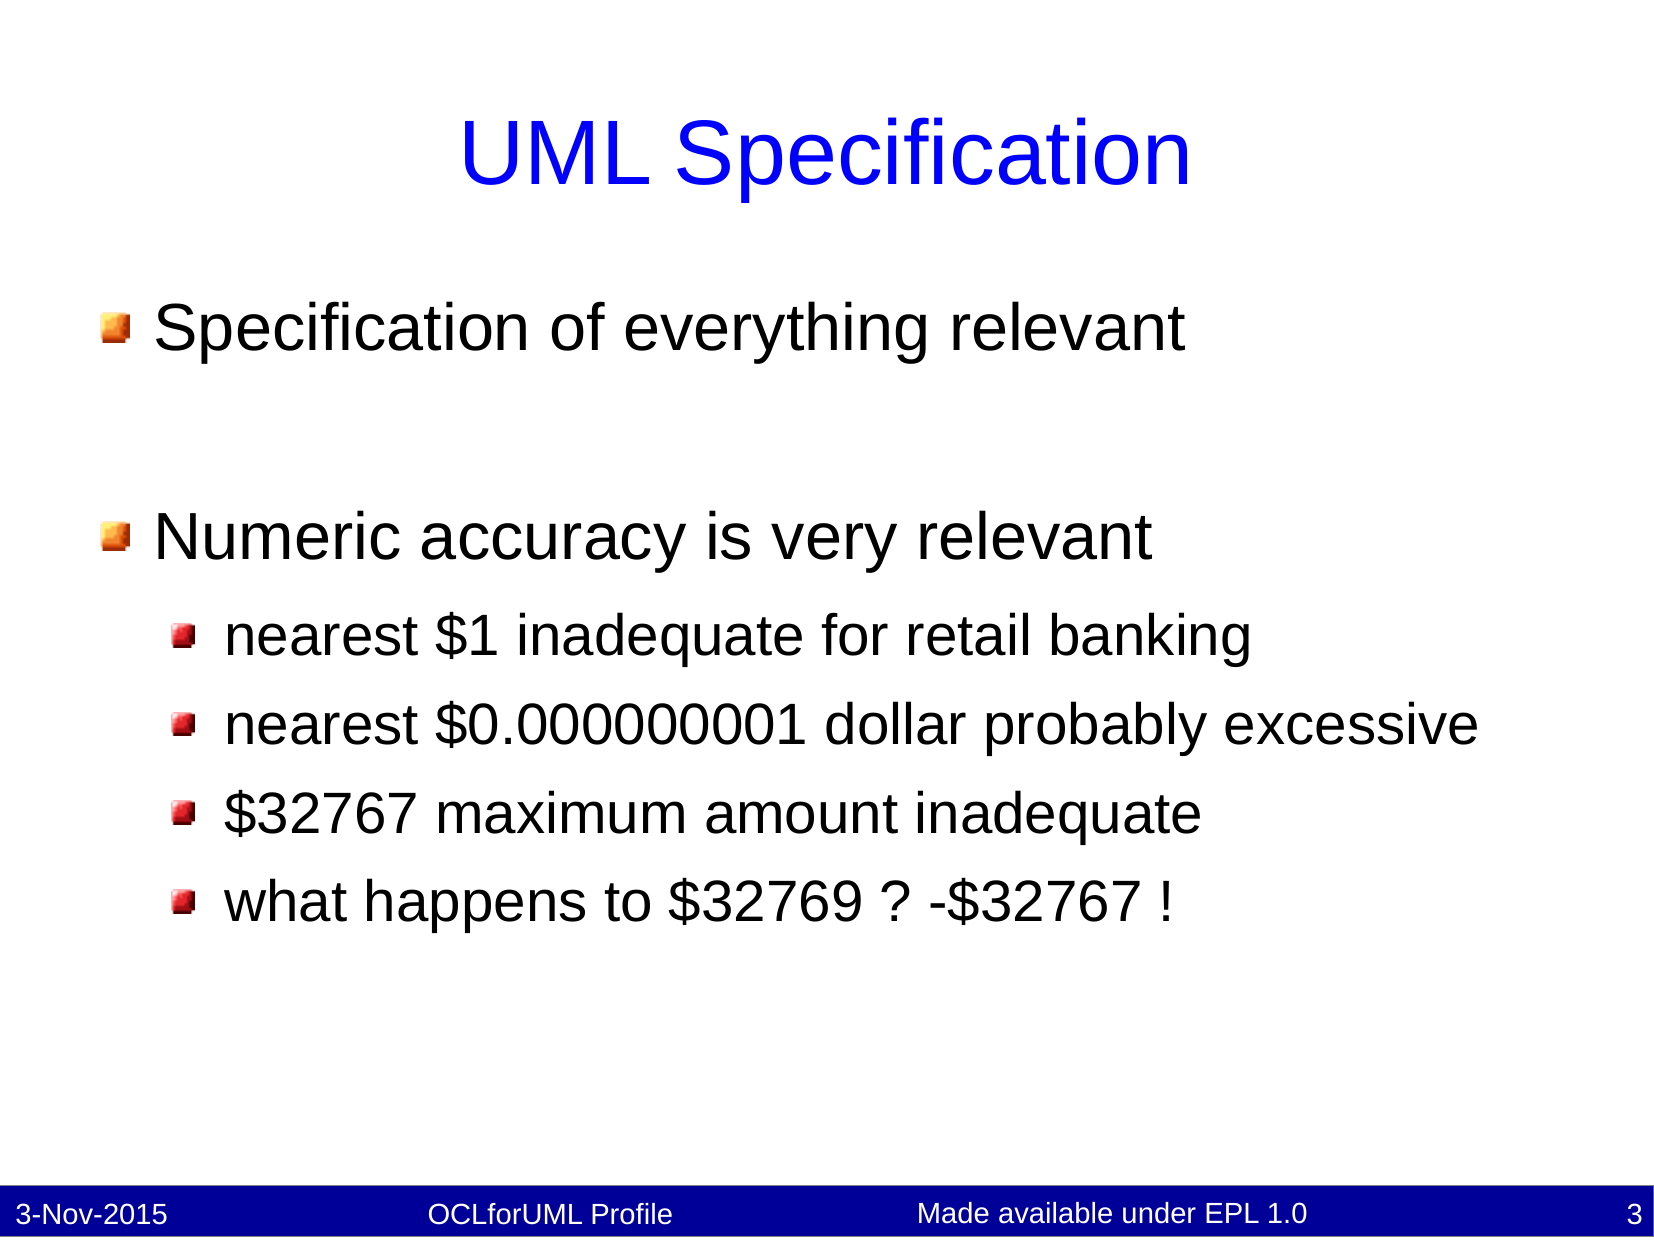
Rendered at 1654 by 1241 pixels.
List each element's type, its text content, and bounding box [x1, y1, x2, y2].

title UML Specification [82, 49, 1571, 257]
list Specification of everything relevant Numeric accuracy is very relevant nearest $1 inadequate for retail banking nearest $0.000000001 dollar probably excessive $32767 maximum amount inadequate what happens to $32769 ? -$32767 ! [82, 290, 1571, 1010]
